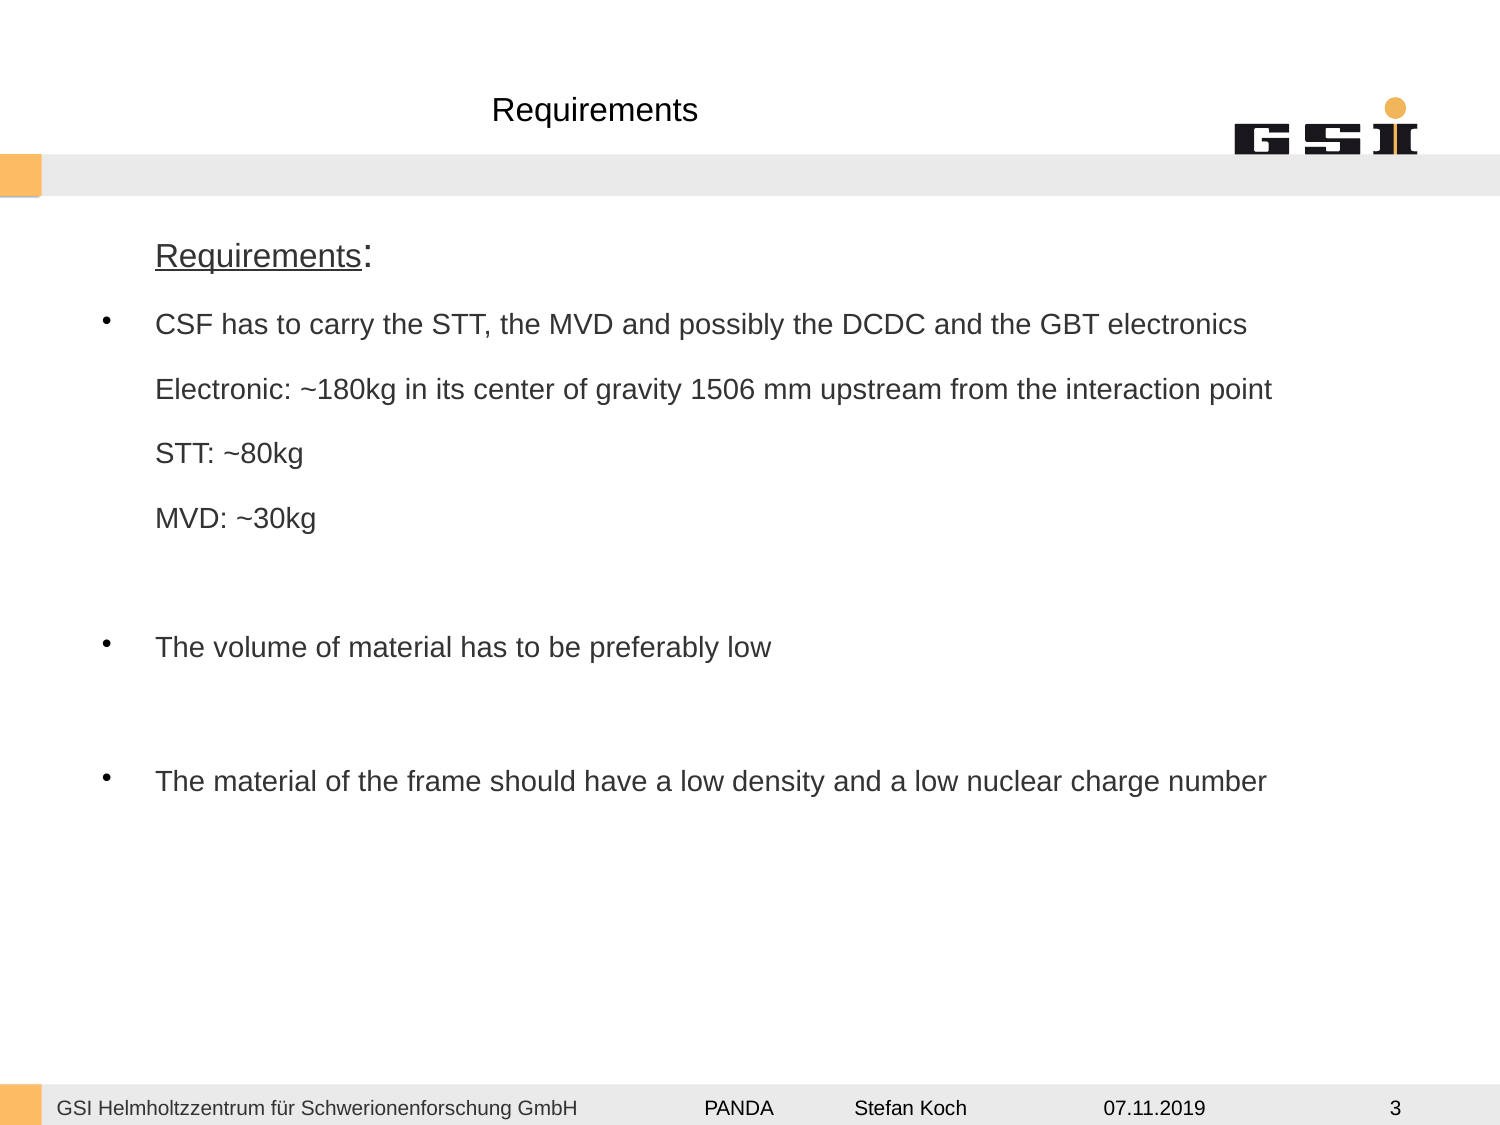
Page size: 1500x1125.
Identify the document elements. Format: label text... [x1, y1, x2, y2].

text_box Requirements: CSF has to carry the STT, the MVD and possibly the DCDC and the GBT electronics Electronic: ~180kg in its center of gravity 1506 mm upstream from the interaction point STT: ~80kg MVD: ~30kg The volume of material has to be preferably low The material of the frame should have a low density and a low nuclear charge number [69, 218, 1417, 1023]
picture [1233, 95, 1419, 154]
text_box Requirements [441, 80, 1024, 136]
